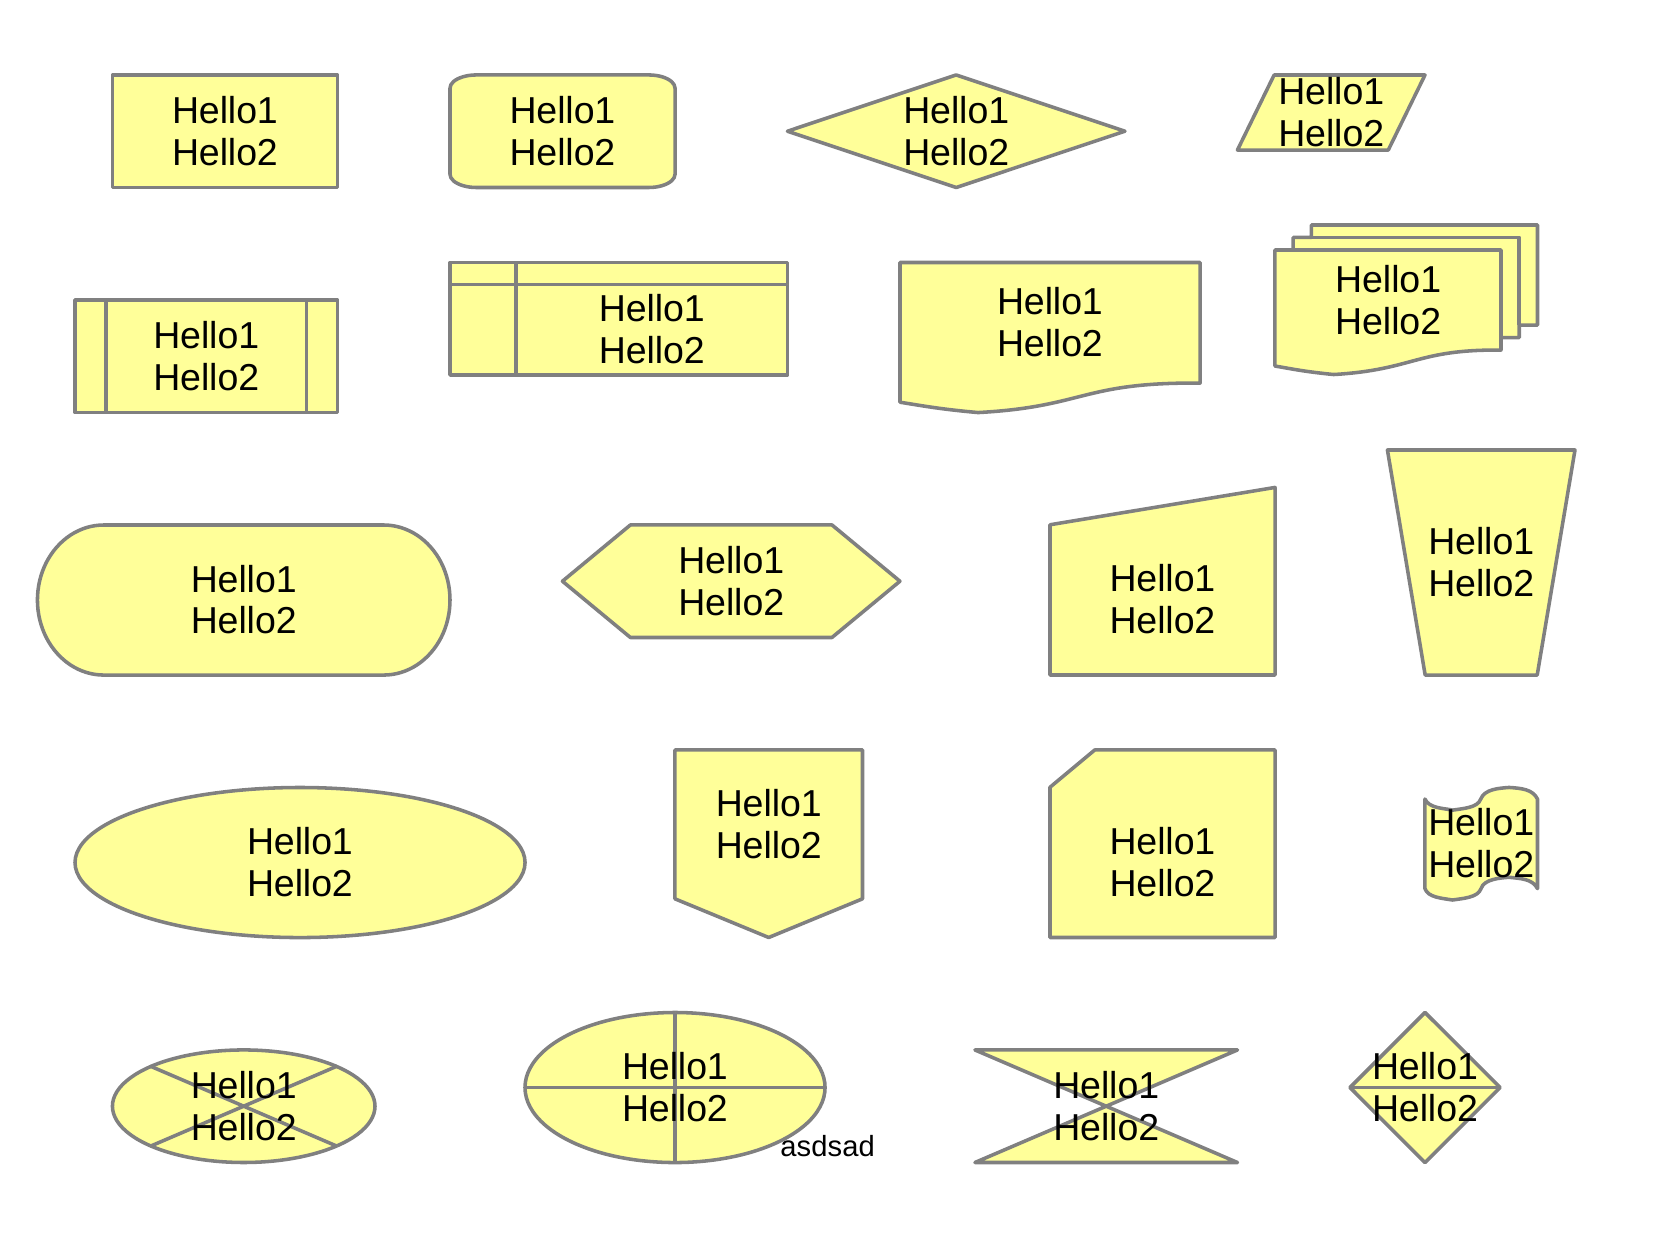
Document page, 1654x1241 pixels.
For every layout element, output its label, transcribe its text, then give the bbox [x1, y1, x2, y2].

text_box Hello1 Hello2 [112, 1049, 376, 1163]
text_box Hello1 Hello2 [449, 262, 788, 376]
text_box Hello1 Hello2 [37, 525, 451, 676]
text_box Hello1 Hello2 [562, 524, 900, 638]
text_box Hello1 Hello2 [112, 74, 338, 188]
text_box Hello1 Hello2 [1274, 225, 1538, 375]
text_box Hello1 Hello2 [1050, 487, 1276, 676]
text_box Hello1 Hello2 [787, 74, 1125, 188]
text_box Hello1 Hello2 [525, 1012, 826, 1163]
text_box Hello1 Hello2 [1387, 450, 1576, 676]
text_box Hello1 Hello2 [900, 262, 1201, 413]
text_box Hello1 Hello2 [1237, 75, 1426, 151]
text_box Hello1 Hello2 [1424, 787, 1538, 901]
text_box Hello1 Hello2 [974, 1049, 1238, 1163]
text_box Hello1 Hello2 [450, 74, 676, 188]
text_box Hello1 Hello2 [75, 299, 338, 413]
text_box Hello1 Hello2 [1050, 749, 1276, 938]
text_box Hello1 Hello2 [75, 787, 526, 938]
text_box Hello1 Hello2 [1350, 1012, 1501, 1163]
text_box Hello1 Hello2 [674, 749, 863, 938]
